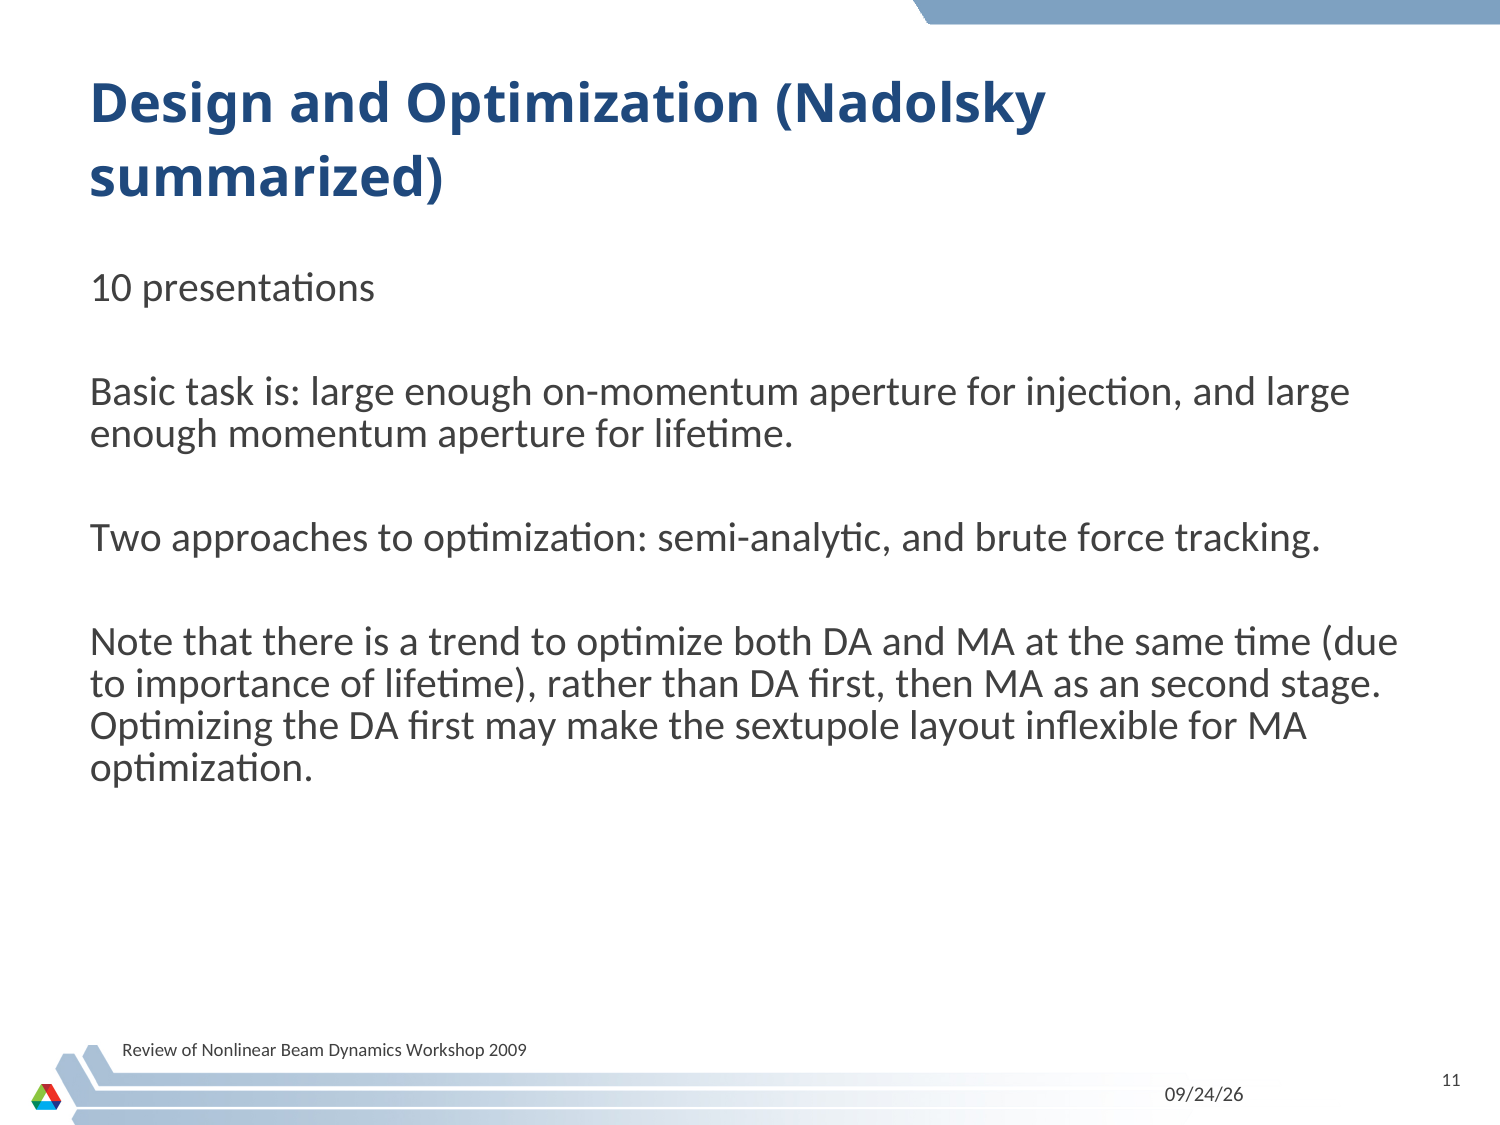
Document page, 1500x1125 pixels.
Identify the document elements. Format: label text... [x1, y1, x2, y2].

picture [0, 1037, 1500, 1125]
title Design and Optimization (Nadolsky summarized) [75, 44, 1426, 233]
picture [0, 0, 1500, 26]
list 10 presentations Basic task is: large enough on-momentum aperture for injection, and large enough momentum aperture for lifetime. Two approaches to optimization: semi-analytic, and brute force tracking. Note that there is a trend to optimize both DA and MA at the same time (due to importance of lifetime), rather than DA first, then MA as an second stage. Optimizing the DA first may make the sextupole layout inflexible for MA optimization. [75, 262, 1426, 1006]
